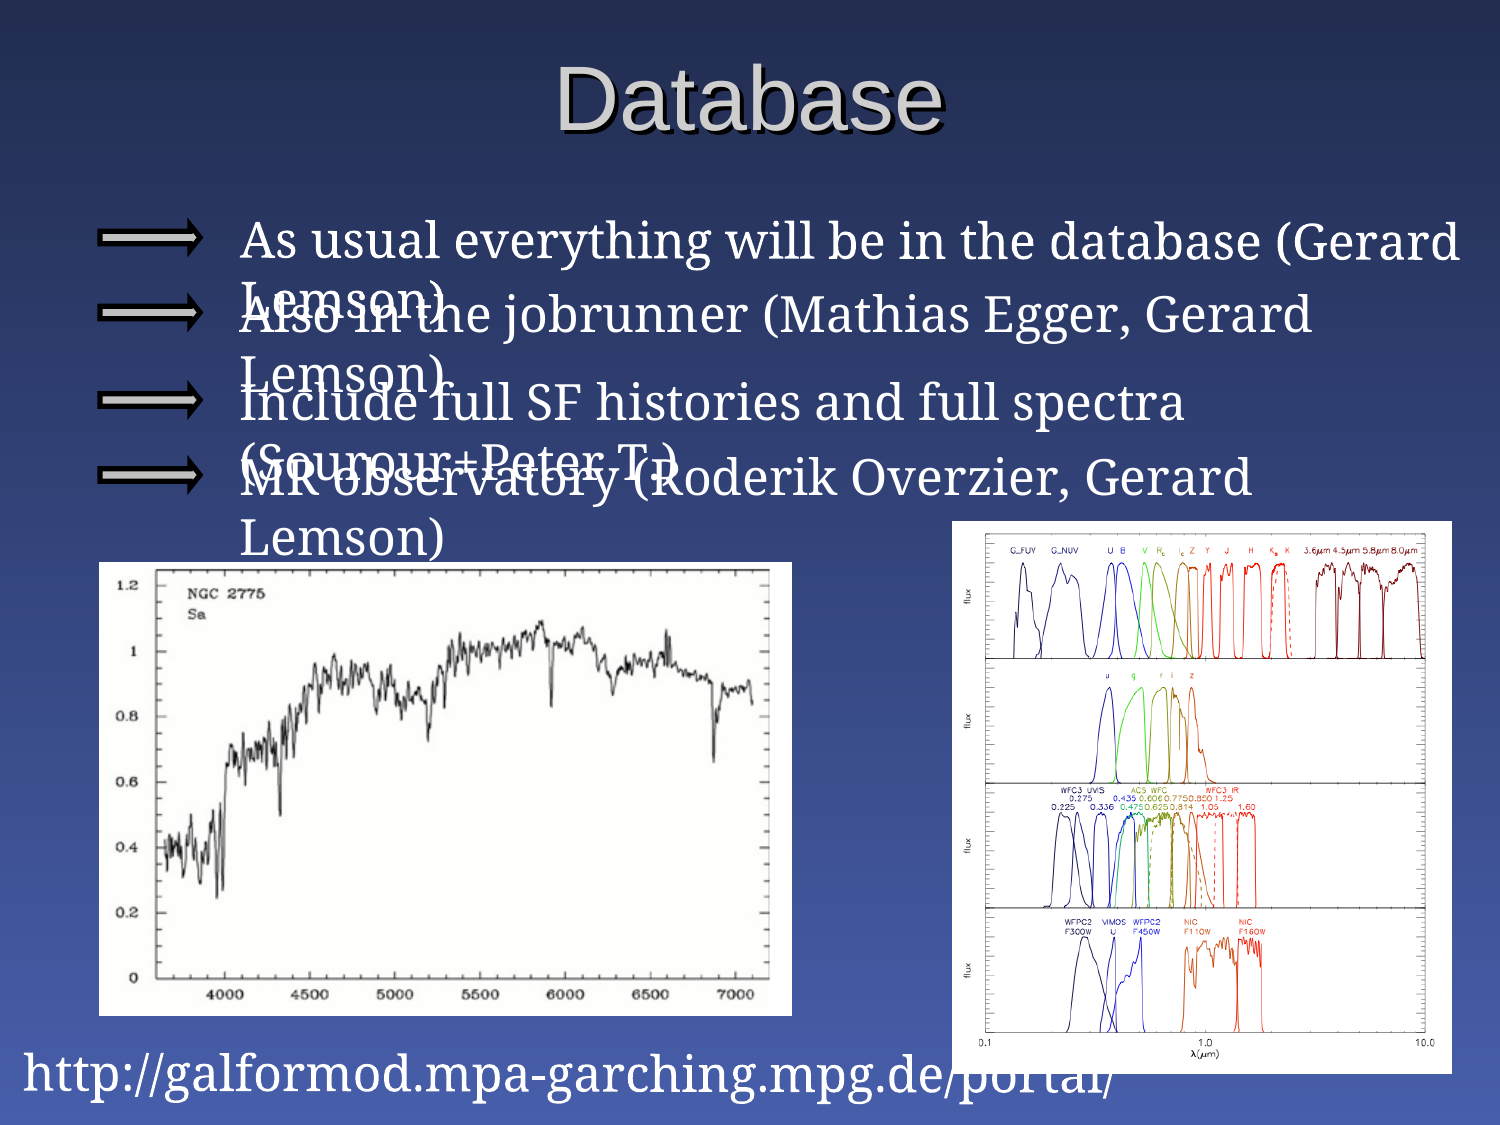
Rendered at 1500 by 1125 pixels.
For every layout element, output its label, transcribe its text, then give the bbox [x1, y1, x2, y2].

text_box MR observatory (Roderik Overzier, Gerard Lemson) [224, 437, 1450, 573]
picture [952, 521, 1452, 1074]
title Database [0, 0, 1500, 188]
text_box Include full SF histories and full spectra (Sourour+Peter T.) [224, 362, 1450, 437]
text_box http://galformod.mpa-garching.mpg.de/portal/ [8, 1032, 1269, 1111]
text_box [99, 299, 201, 325]
text_box [99, 224, 201, 250]
text_box [99, 387, 201, 413]
text_box [99, 462, 201, 488]
picture [99, 562, 792, 1016]
text_box Also in the jobrunner (Mathias Egger, Gerard Lemson) [224, 274, 1450, 362]
text_box As usual everything will be in the database (Gerard Lemson) [225, 199, 1486, 338]
